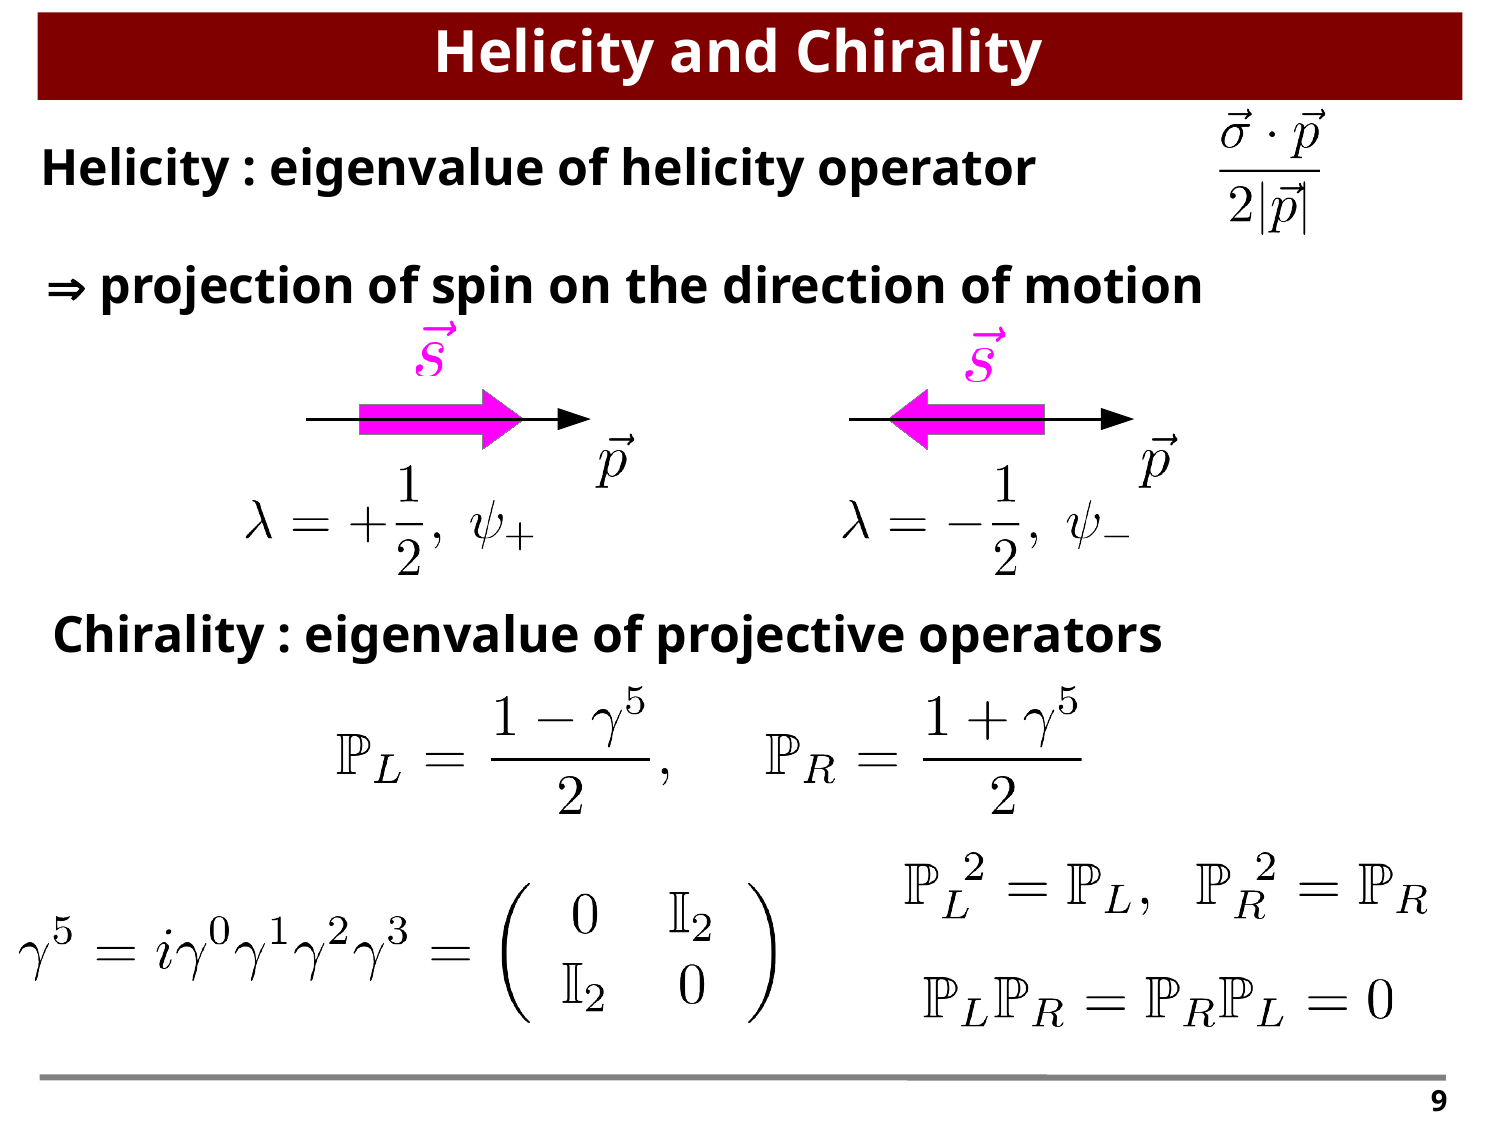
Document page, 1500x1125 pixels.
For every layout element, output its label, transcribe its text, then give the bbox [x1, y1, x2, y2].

text_box [359, 389, 523, 418]
list Þ projection of spin on the direction of motion [31, 253, 1438, 335]
picture [904, 852, 1428, 919]
picture [1138, 433, 1178, 488]
picture [842, 465, 1129, 575]
text_box [889, 389, 1045, 418]
list Chirality : eigenvalue of projective operators [37, 602, 1444, 692]
picture [18, 883, 776, 1023]
picture [415, 335, 457, 376]
picture [1219, 108, 1326, 135]
title Helicity and Chirality [132, 12, 1345, 96]
picture [923, 977, 1393, 1027]
picture [965, 335, 1006, 382]
picture [595, 433, 635, 488]
picture [245, 465, 534, 575]
text_box [890, 421, 1045, 450]
list Helicity : eigenvalue of helicity operator [25, 135, 1432, 217]
text_box [359, 421, 522, 450]
picture [336, 686, 1082, 814]
picture [1219, 217, 1326, 235]
